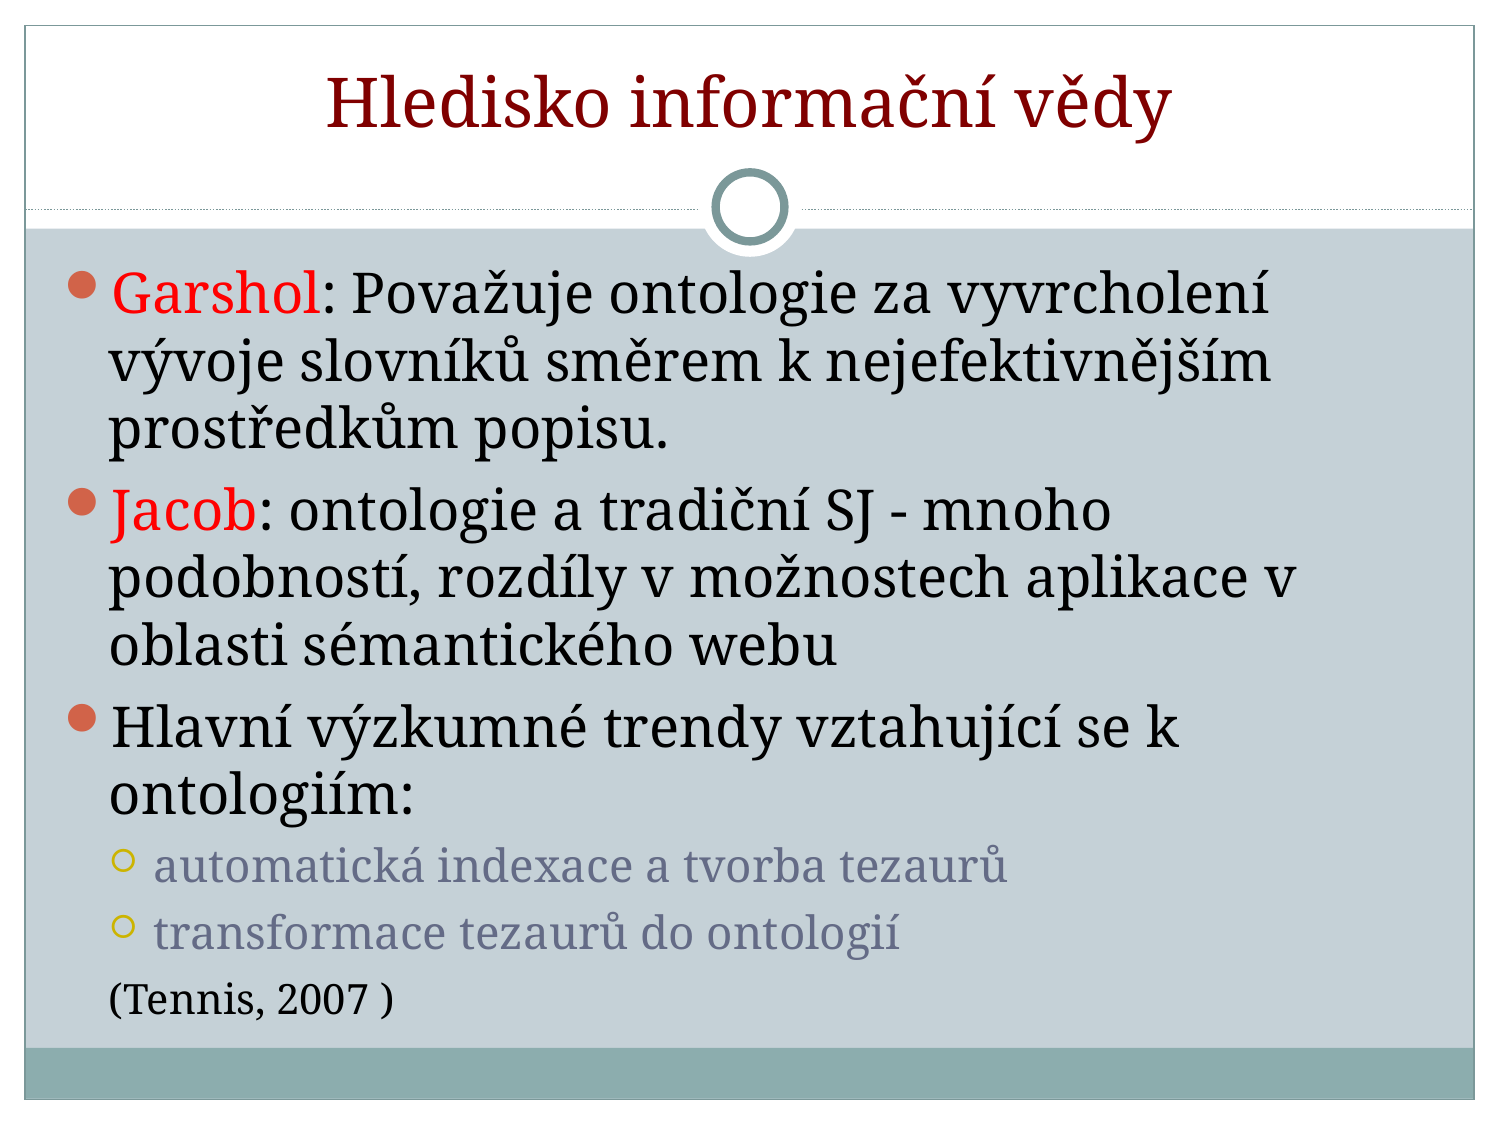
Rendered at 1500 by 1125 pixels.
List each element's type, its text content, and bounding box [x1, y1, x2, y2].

list Garshol: Považuje ontologie za vyvrcholení vývoje slovníků směrem k nejefektivnějším prostředkům popisu. Jacob: ontologie a tradiční SJ - mnoho podobností, rozdíly v možnostech aplikace v oblasti sémantického webu Hlavní výzkumné trendy vztahující se k ontologiím: automatická indexace a tvorba tezaurů transformace tezaurů do ontologií (Tennis, 2007 ) [49, 249, 1450, 1006]
title Hledisko informační vědy [49, 37, 1450, 163]
